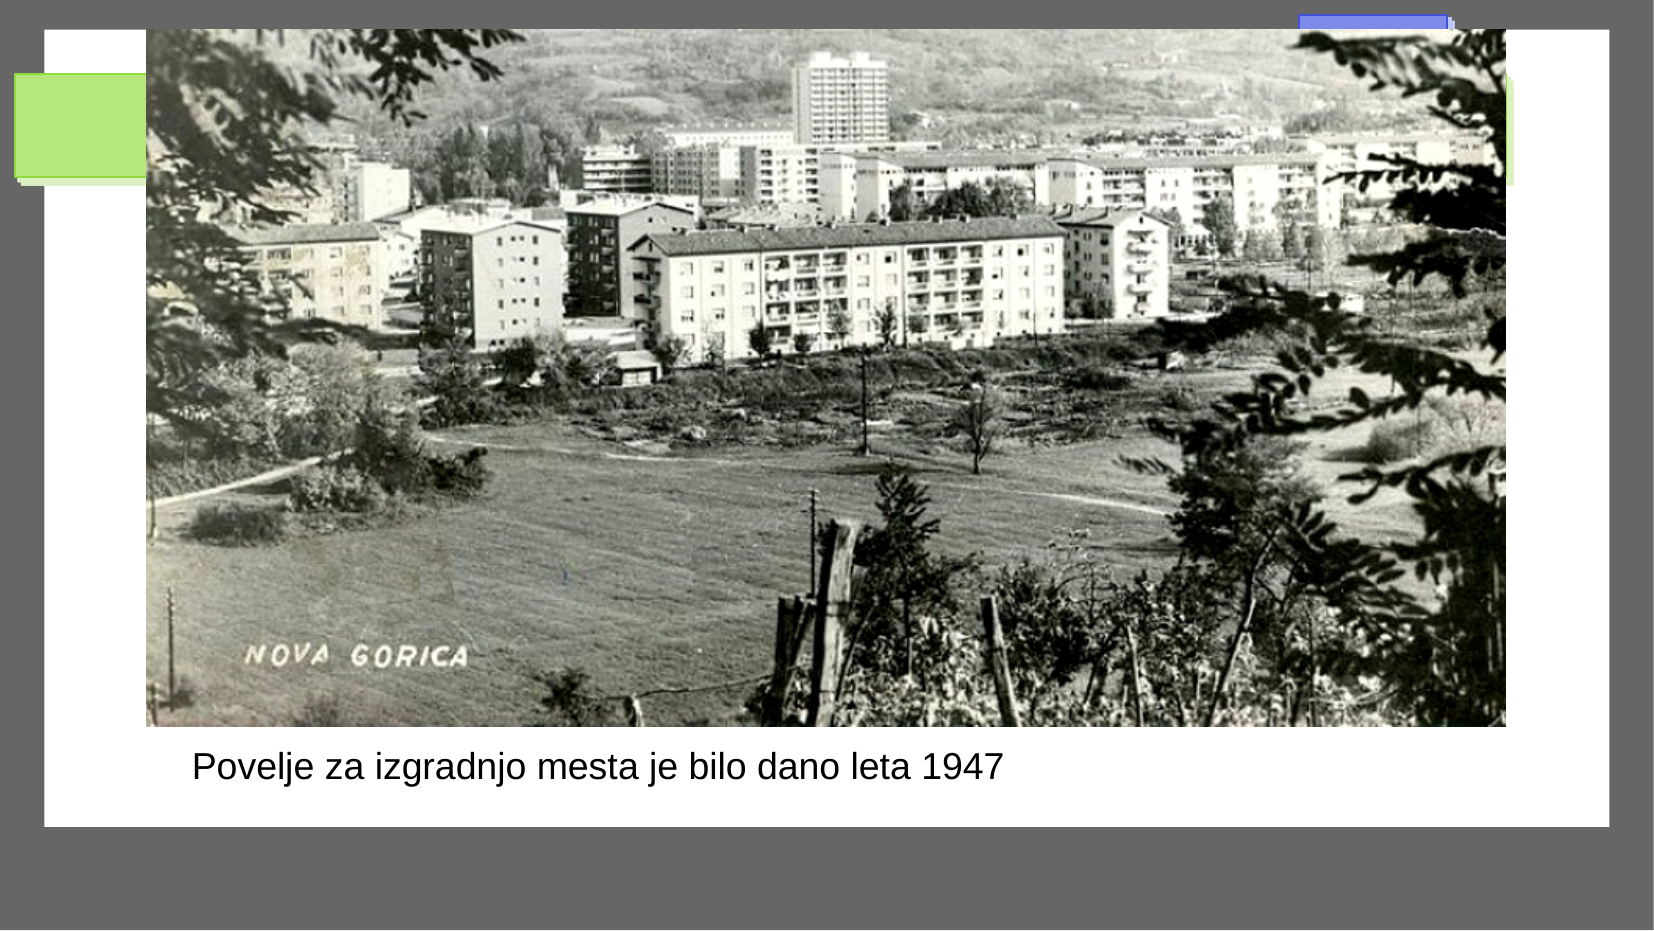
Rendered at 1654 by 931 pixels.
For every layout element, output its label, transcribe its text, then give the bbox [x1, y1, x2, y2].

text_box Povelje za izgradnjo mesta je bilo dano leta 1947 [177, 738, 1477, 796]
picture [146, 29, 1506, 727]
